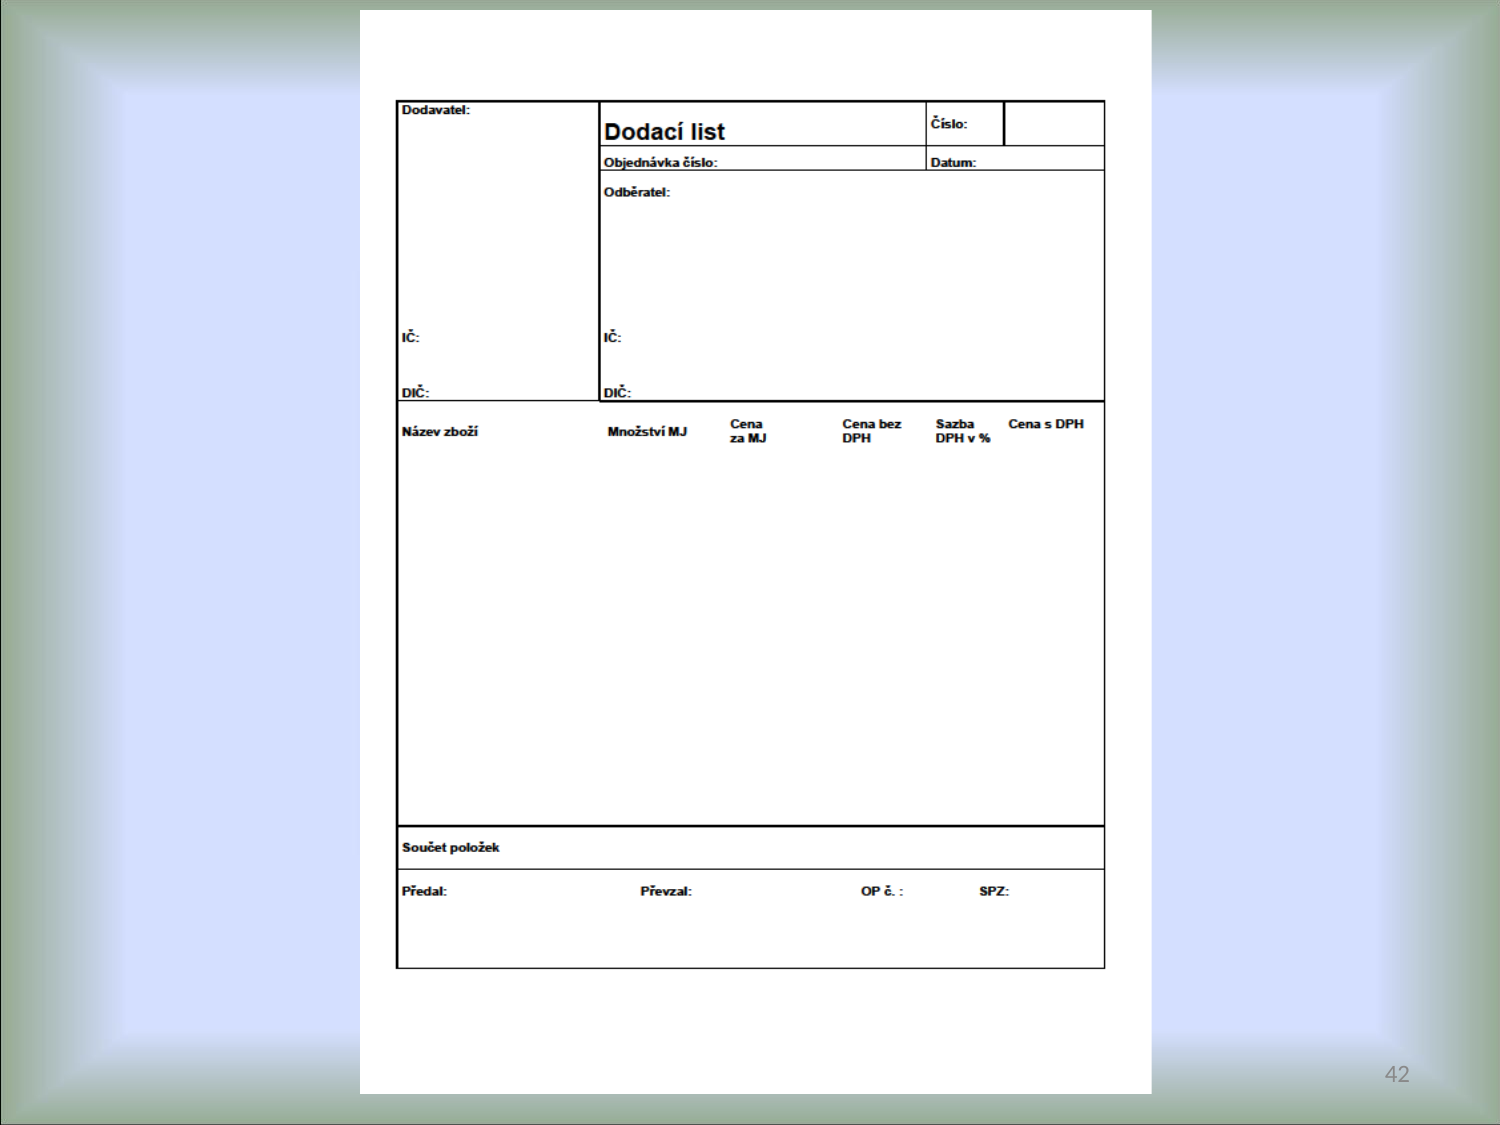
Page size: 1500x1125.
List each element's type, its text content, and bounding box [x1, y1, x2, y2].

text_box <číslo> [1074, 1042, 1426, 1103]
picture [0, 0, 1500, 1125]
chart [360, 10, 1152, 1094]
